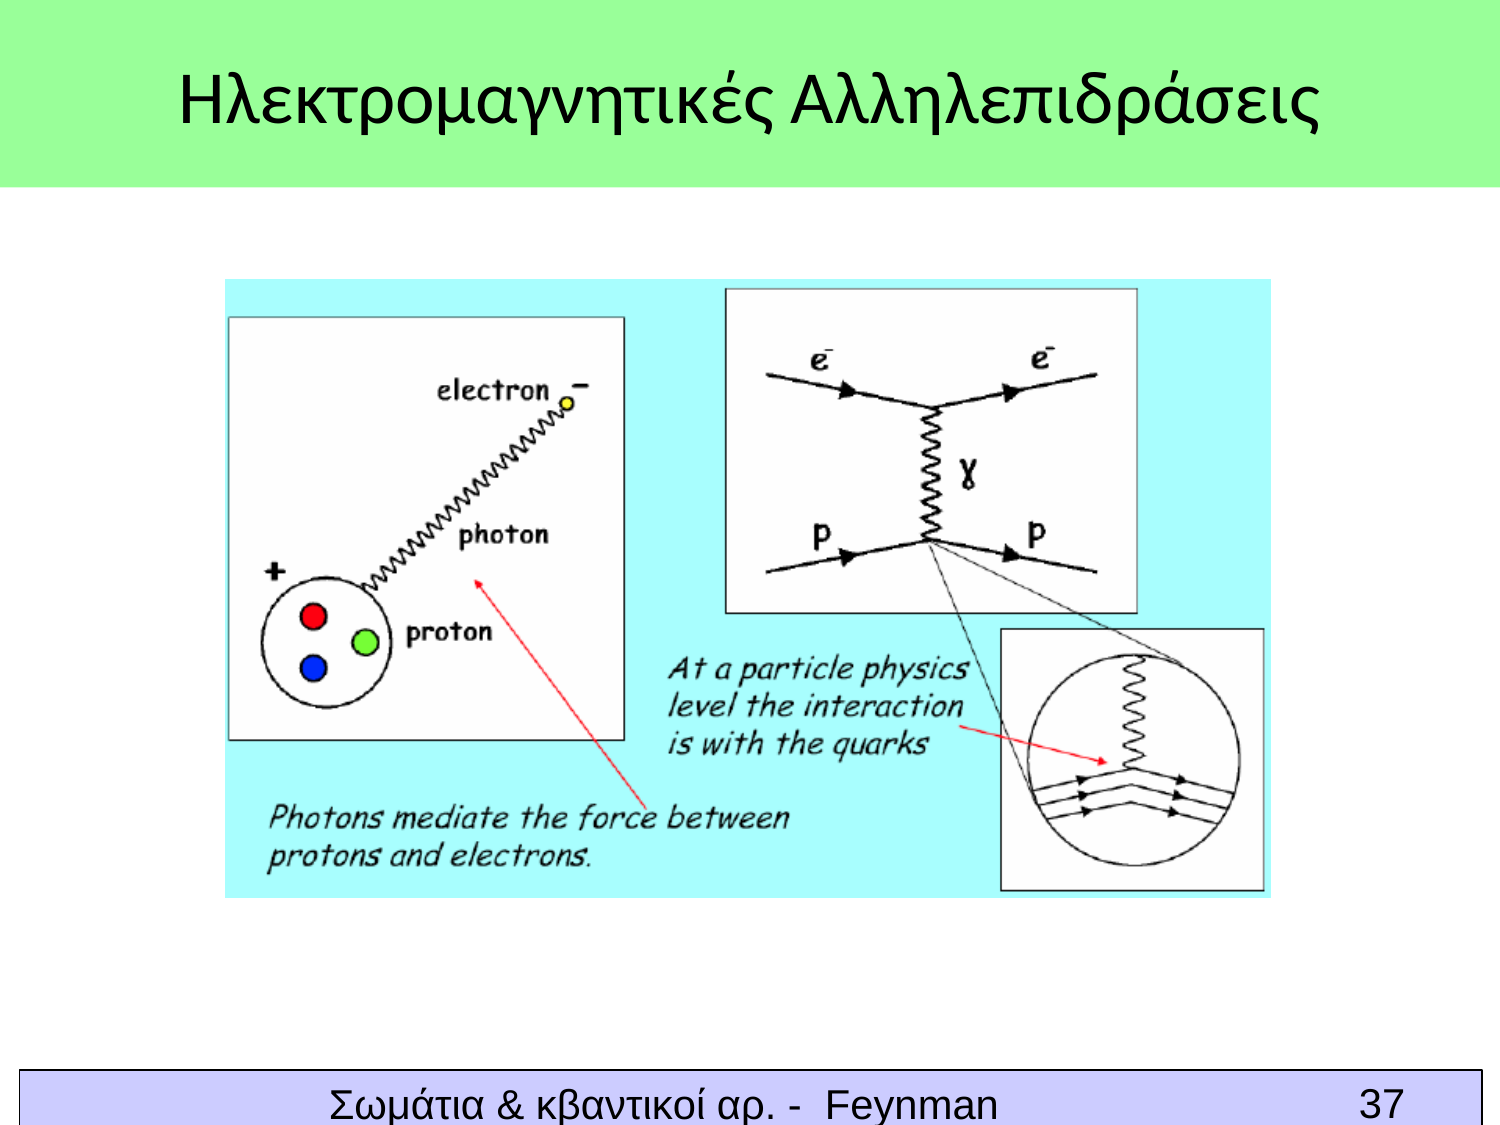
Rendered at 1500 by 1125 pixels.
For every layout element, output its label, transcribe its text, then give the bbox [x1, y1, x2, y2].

picture [225, 279, 1271, 898]
text_box Ηλεκτρομαγνητικές Αλληλεπιδράσεις [0, 0, 1500, 188]
